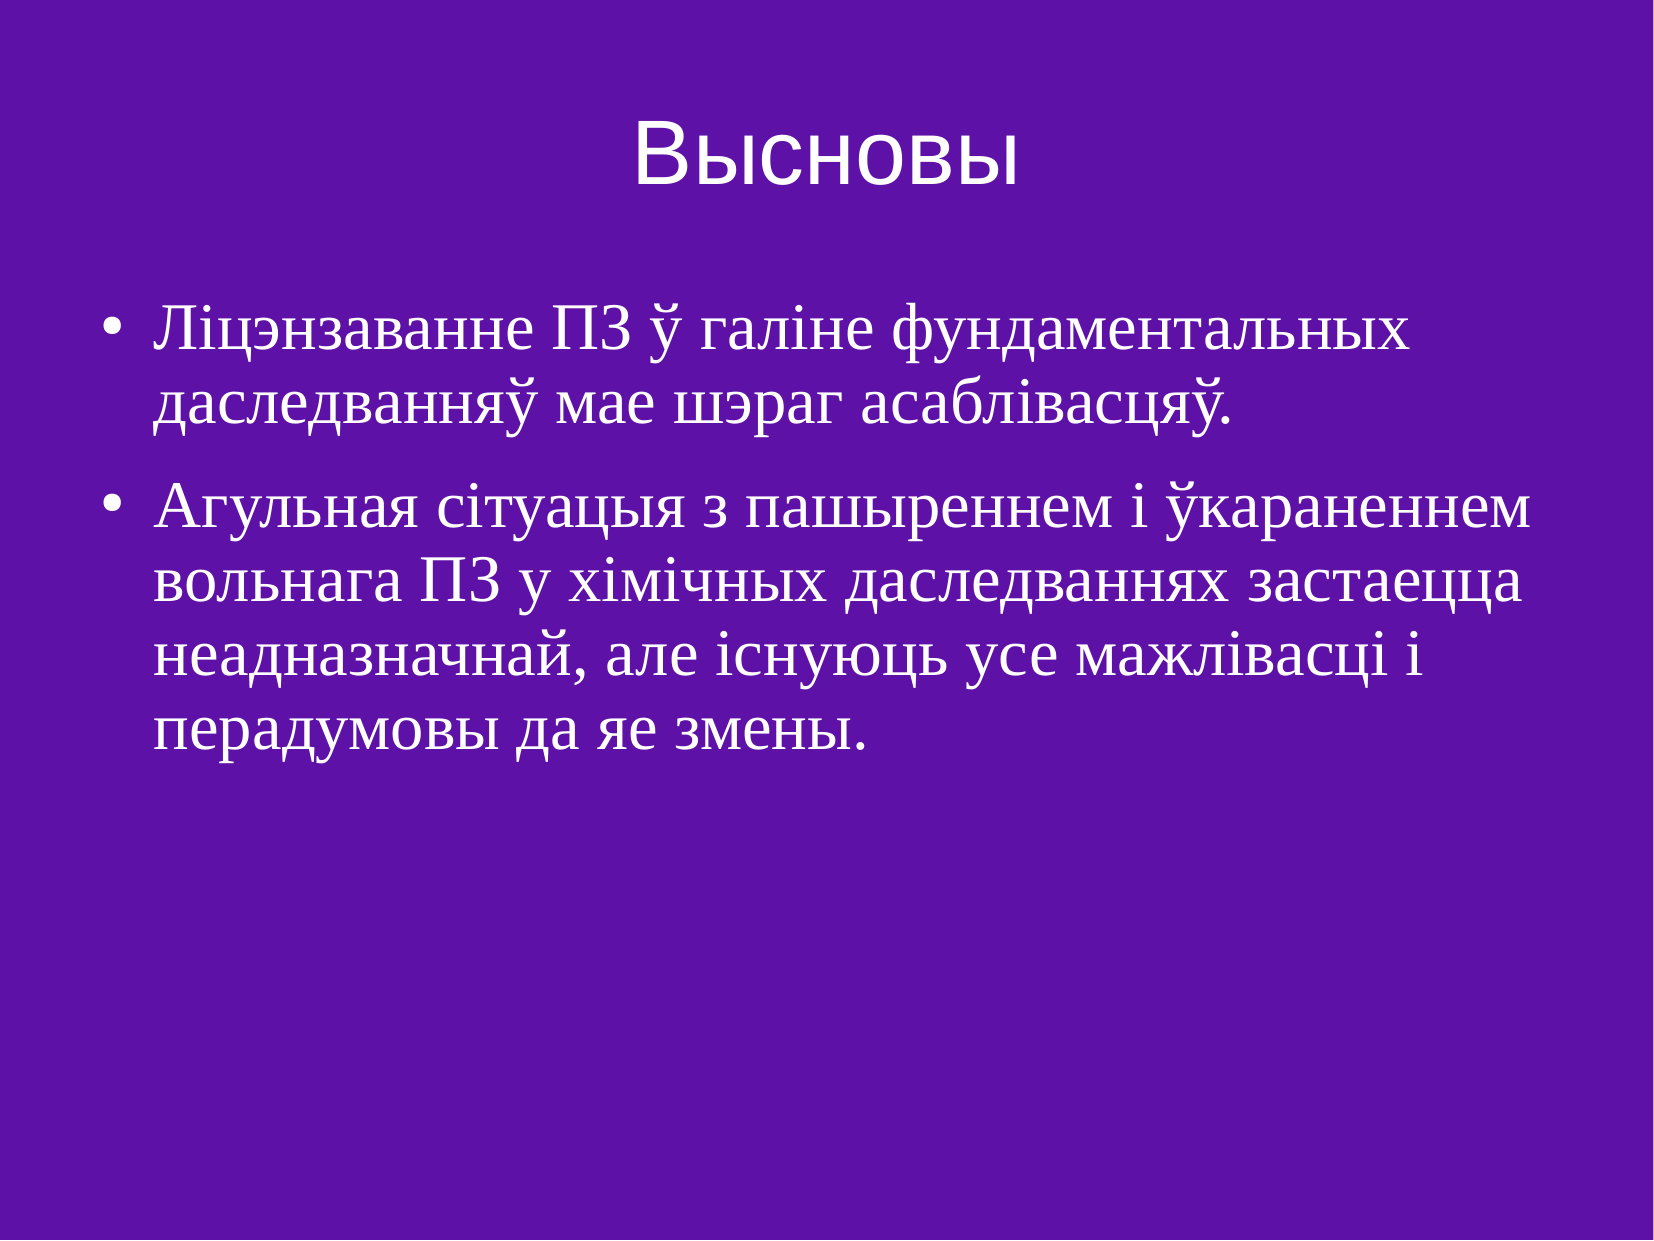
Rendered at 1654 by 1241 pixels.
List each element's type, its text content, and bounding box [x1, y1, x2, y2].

title Высновы [82, 56, 1571, 250]
list Ліцэнзаванне ПЗ ў галіне фундаментальных даследванняў мае шэраг асаблівасцяў. Агульная сітуацыя з пашыреннем і ўкараненнем вольнага ПЗ у хімічных даследваннях застаецца неадназначнай, але існуюць усе мажлівасці і перадумовы да яе змены. [82, 290, 1571, 1094]
